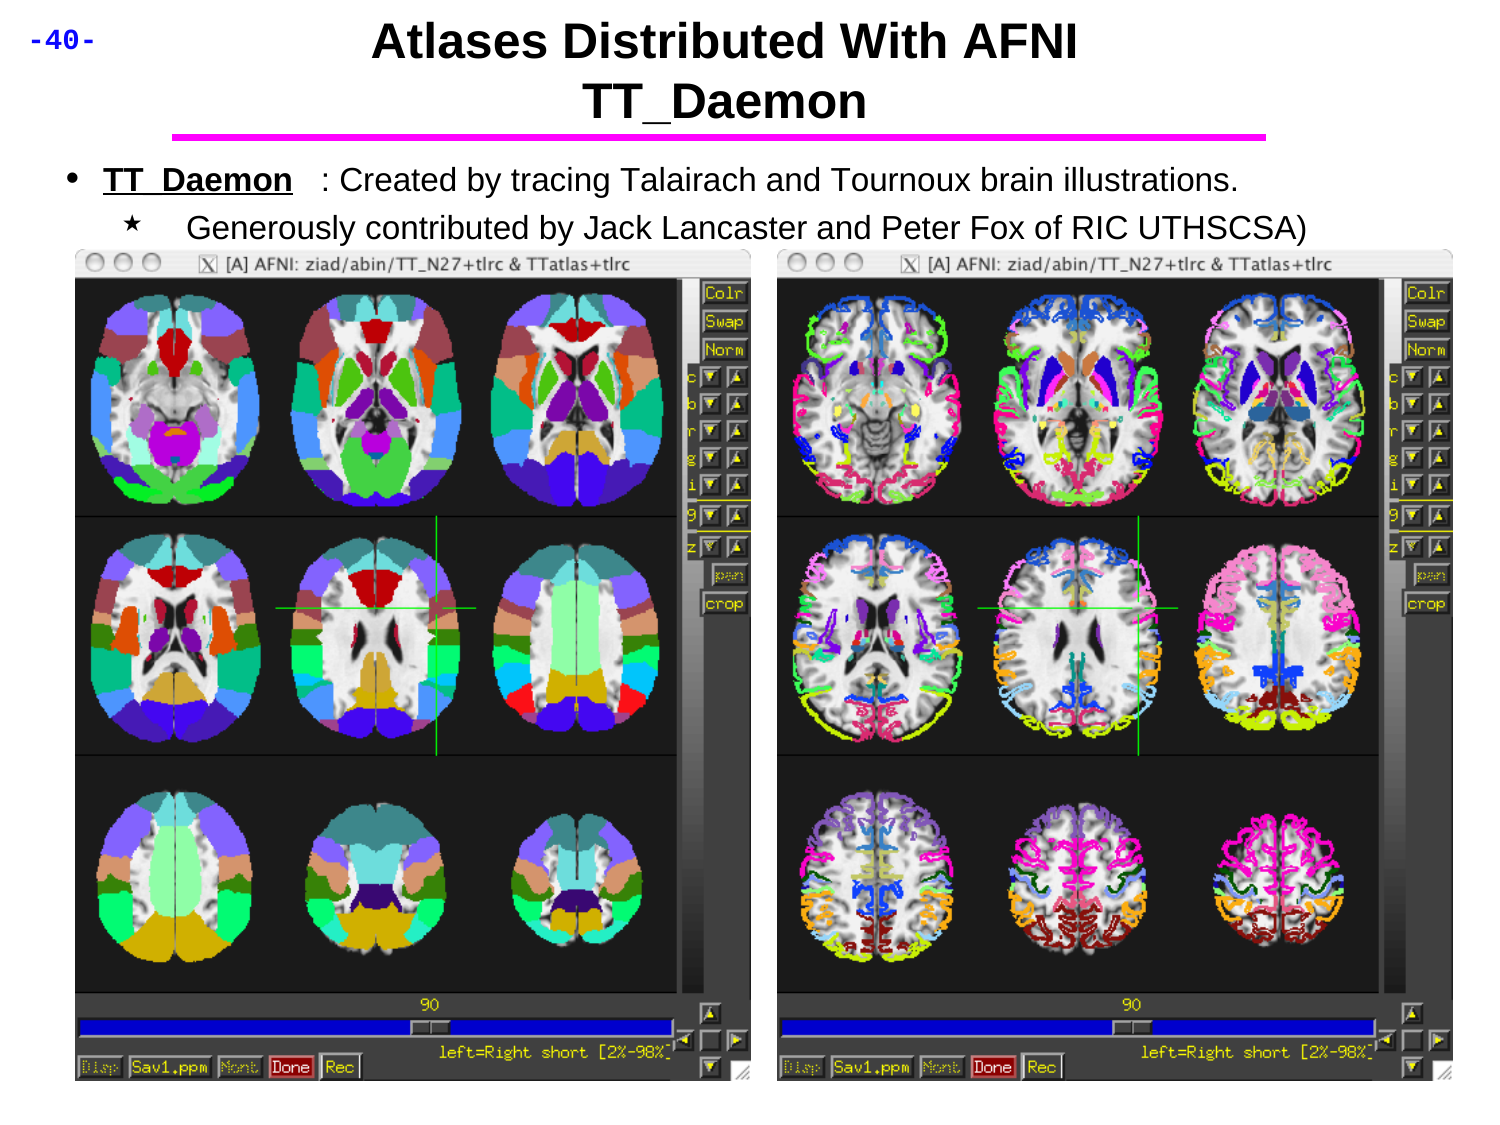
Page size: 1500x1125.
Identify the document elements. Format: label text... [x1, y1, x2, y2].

text_box Atlases Distributed With AFNI TT_Daemon [87, 24, 1363, 113]
picture [75, 249, 751, 1081]
text_box TT_Daemon : Created by tracing Talairach and Tournoux brain illustrations. Generously contributed by Jack Lancaster and Peter Fox of RIC UTHSCSA) [50, 149, 1401, 288]
picture [777, 249, 1453, 1081]
